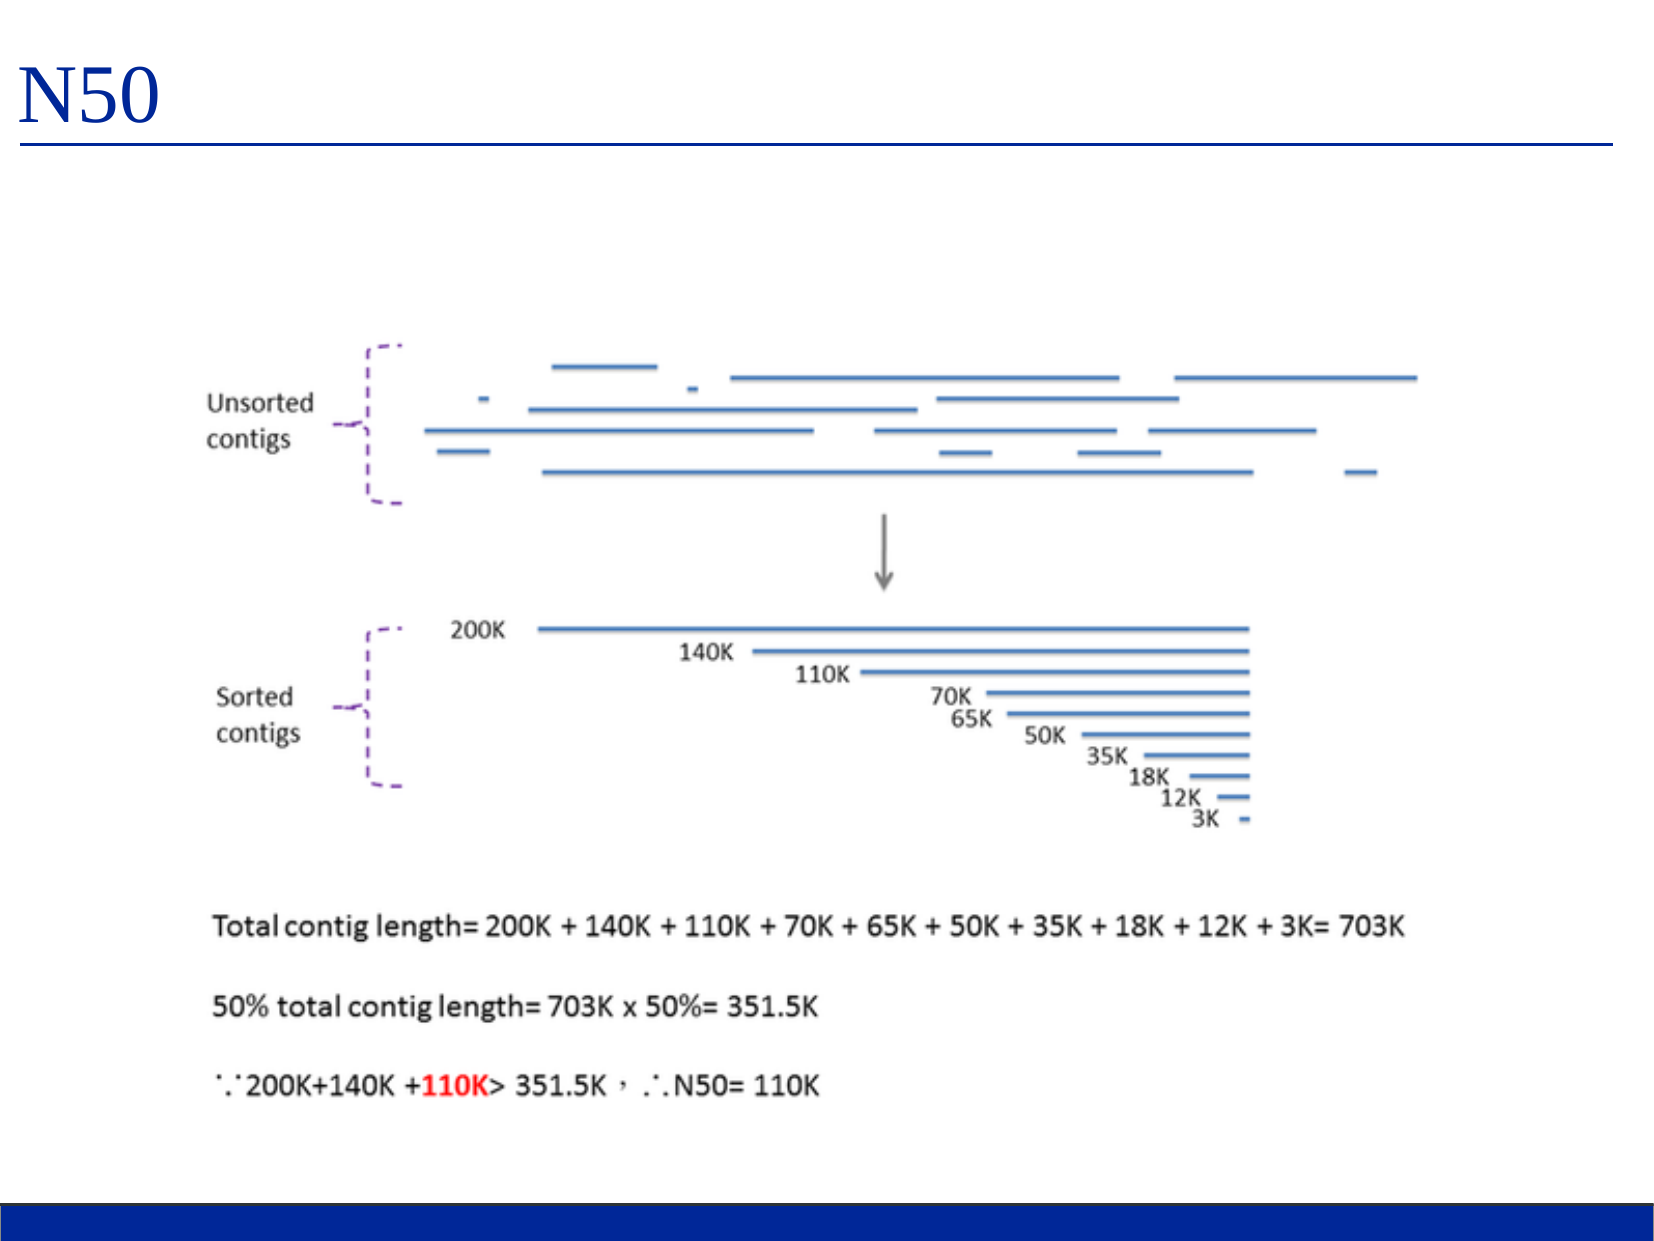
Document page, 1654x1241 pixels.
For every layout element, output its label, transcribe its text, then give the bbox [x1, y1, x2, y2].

title N50 [17, 0, 1589, 198]
picture [200, 332, 1426, 1100]
